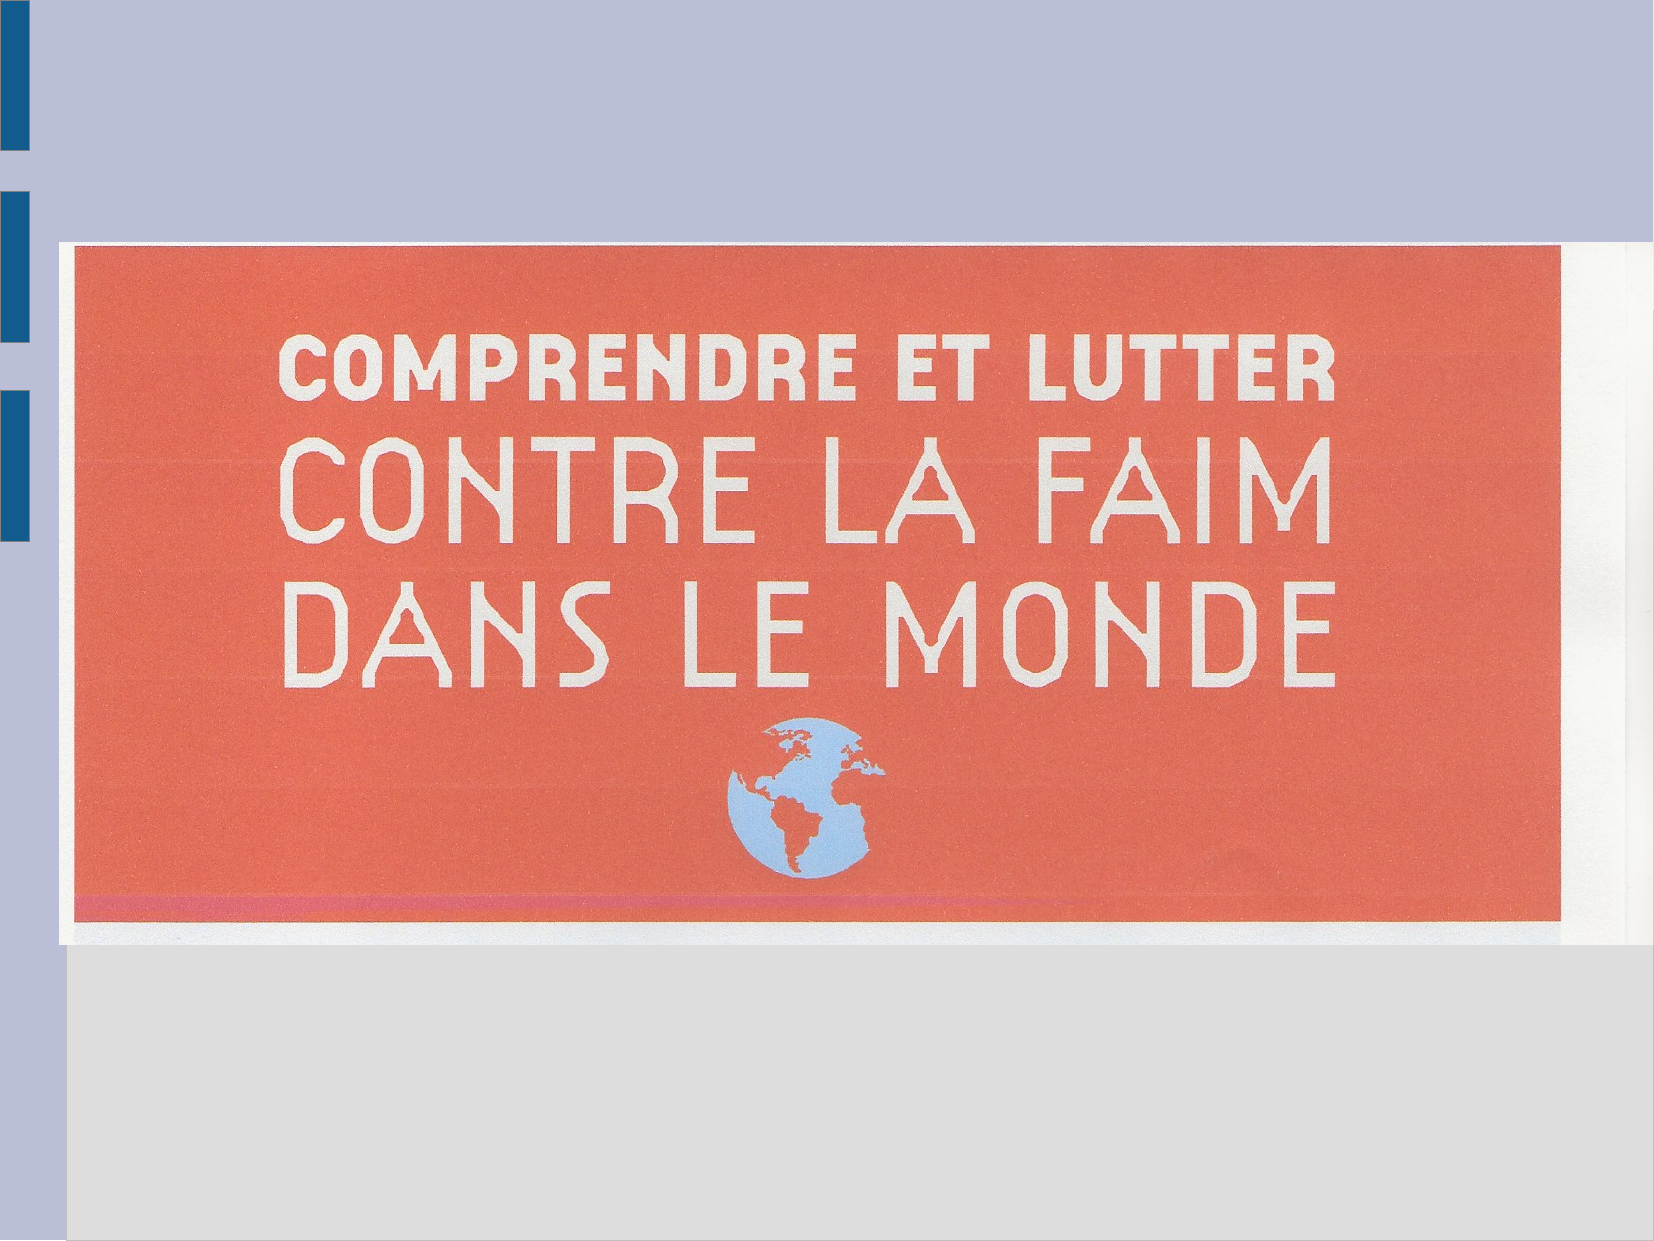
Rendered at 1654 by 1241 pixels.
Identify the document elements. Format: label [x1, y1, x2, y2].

picture [59, 242, 1654, 945]
